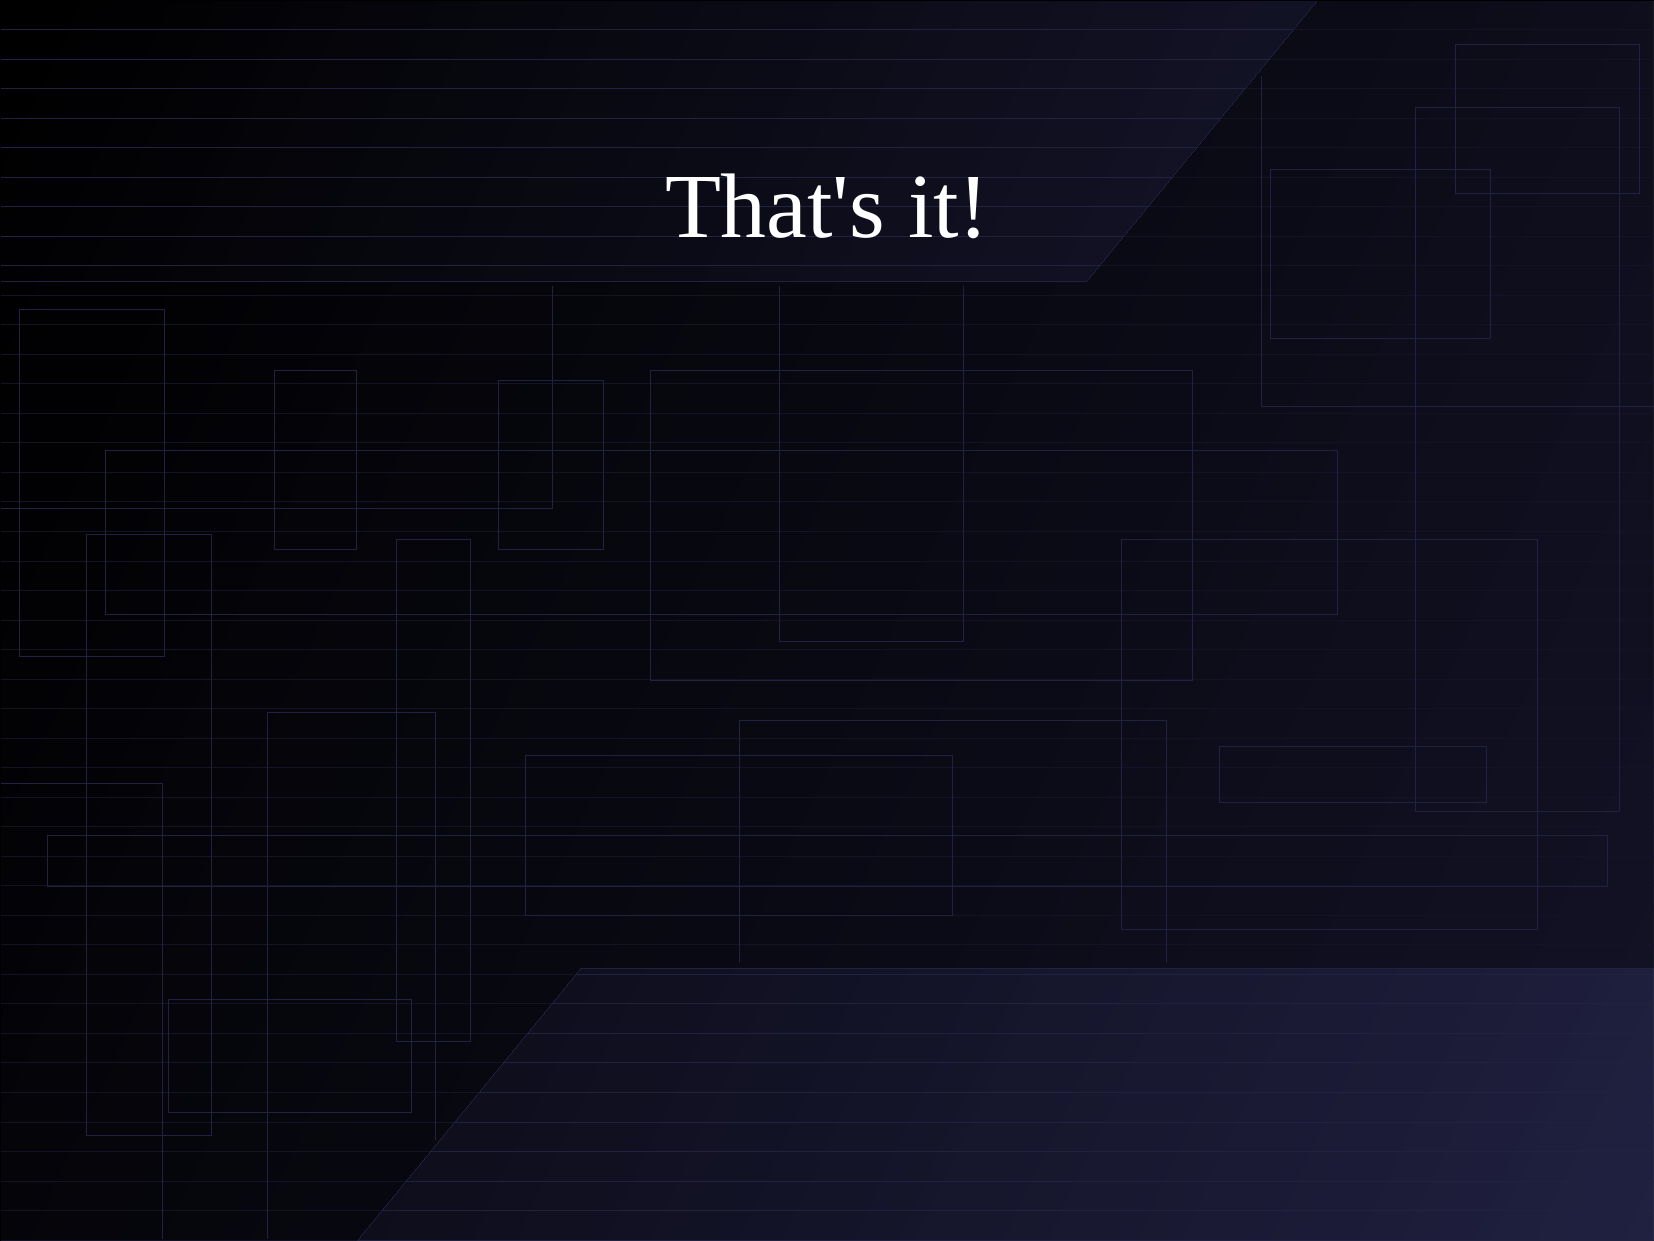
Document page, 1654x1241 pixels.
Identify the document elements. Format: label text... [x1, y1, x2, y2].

title That's it! [121, 102, 1534, 311]
